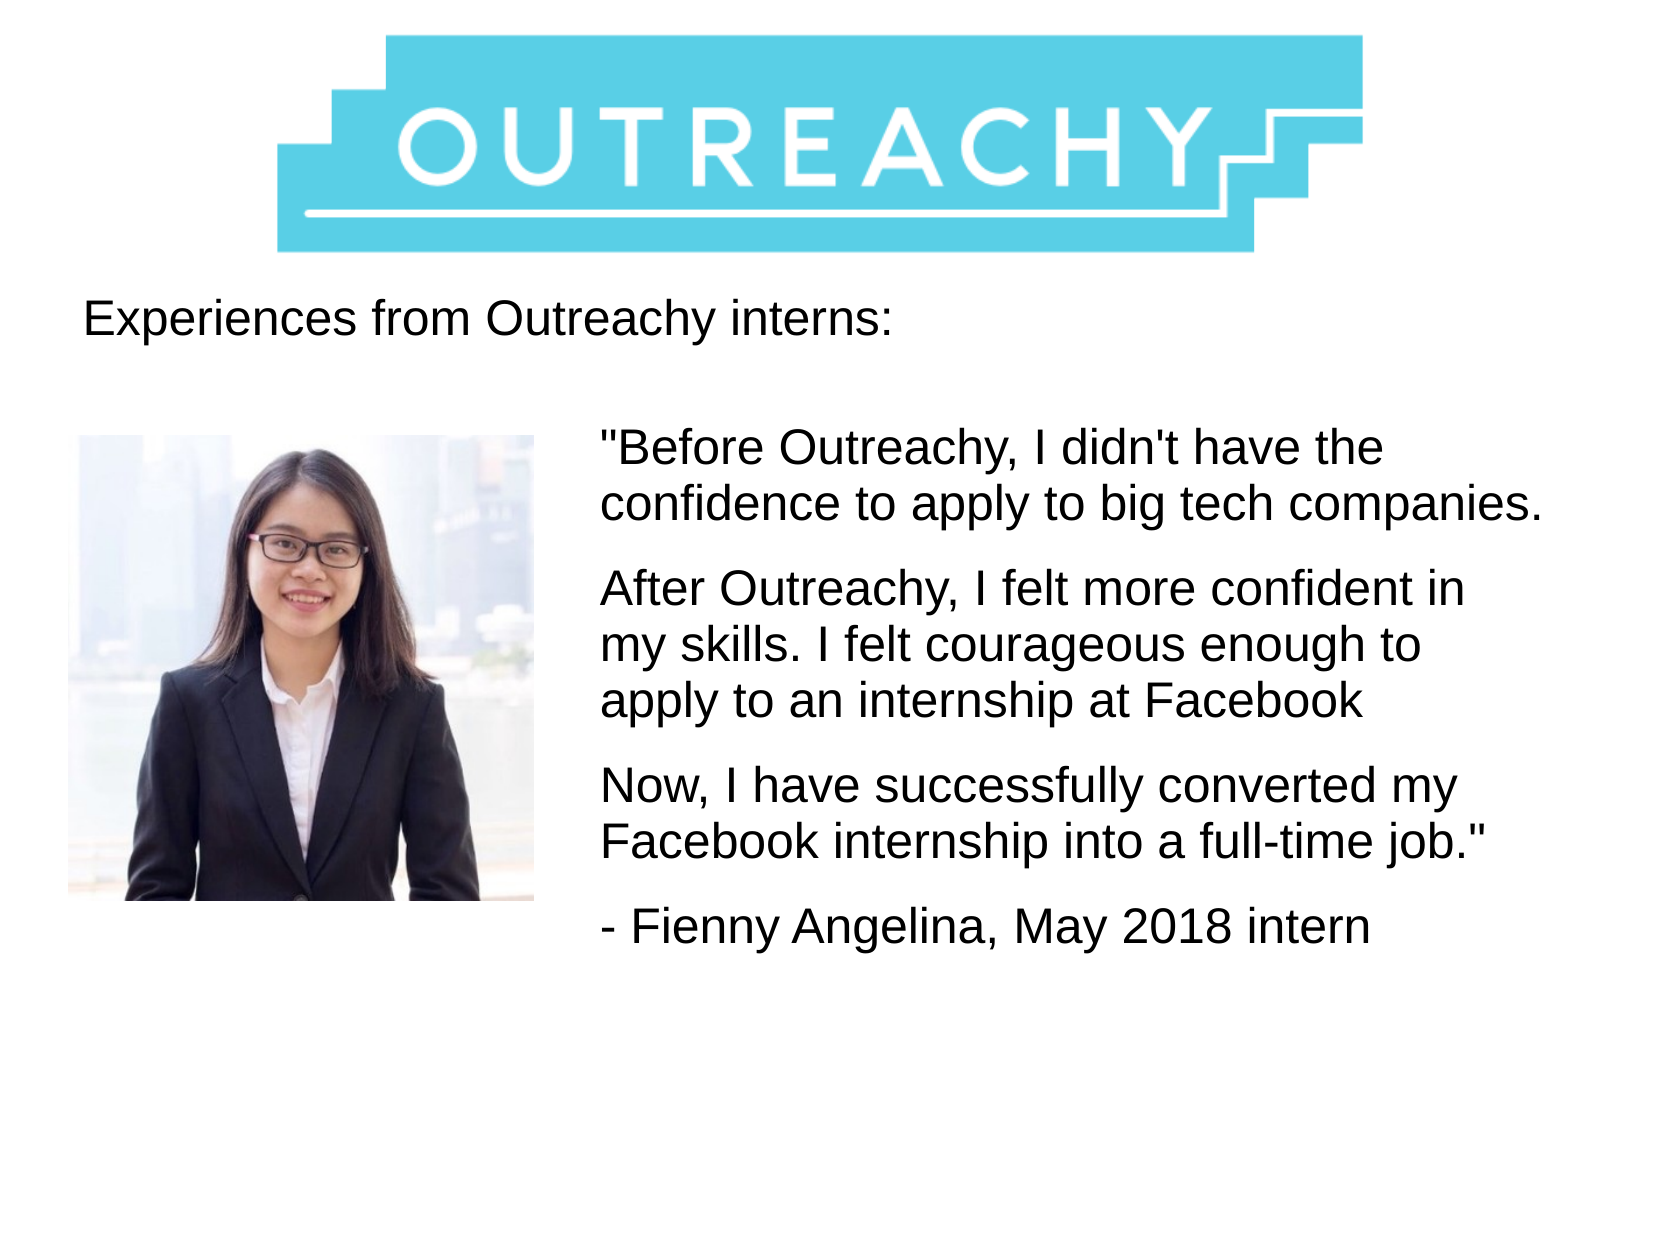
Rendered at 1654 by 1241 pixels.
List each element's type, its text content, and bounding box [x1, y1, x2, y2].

picture [68, 435, 534, 901]
picture [206, 15, 1447, 270]
list Experiences from Outreachy interns: [82, 290, 1561, 631]
text_box "Before Outreachy, I didn't have the confidence to apply to big tech companies. After Outreachy, I felt more confident in my skills. I felt courageous enough to apply to an internship at Facebook Now, I have successfully converted my Facebook internship into a full-time job." - Fienny Angelina, May 2018 intern [585, 411, 1561, 1073]
